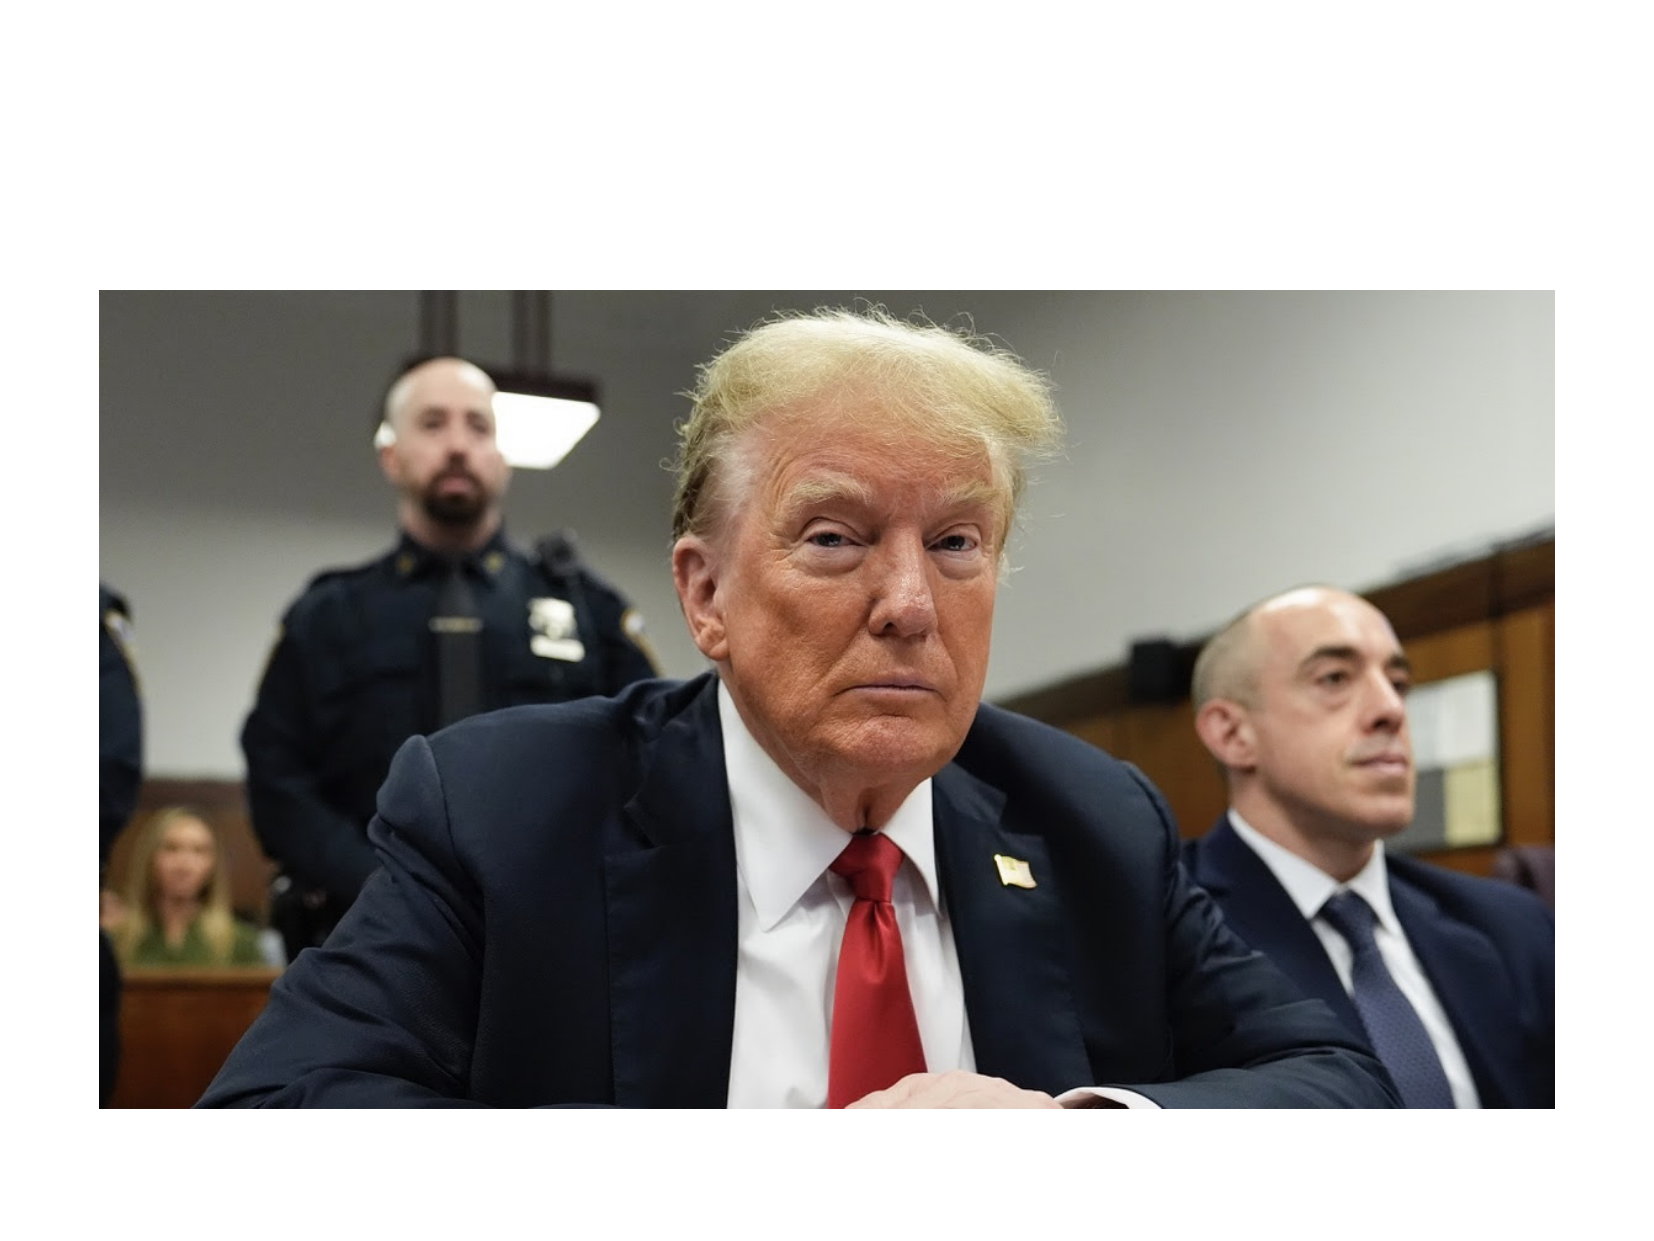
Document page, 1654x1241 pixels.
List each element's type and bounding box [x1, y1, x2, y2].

picture [99, 290, 1555, 1109]
